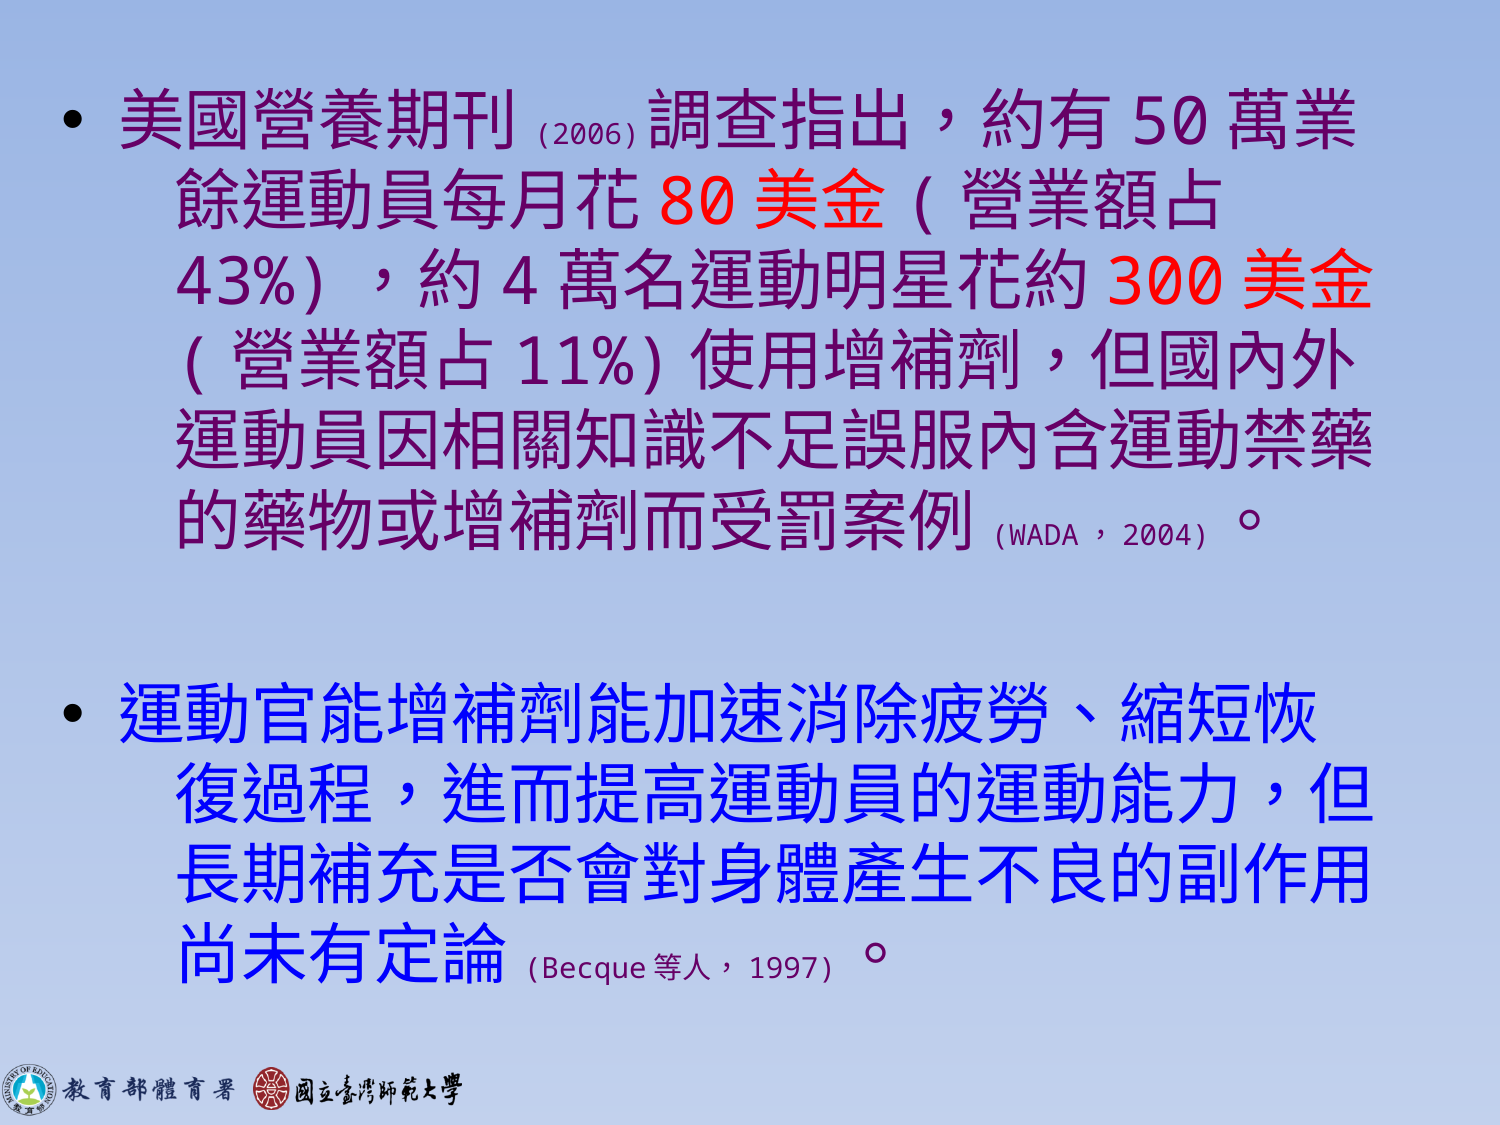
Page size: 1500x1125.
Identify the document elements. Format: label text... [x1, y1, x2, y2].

list 美國營養期刊(2006)調查指出，約有50萬業餘運動員每月花80美金(營業額占43%)，約4萬名運動明星花約300美金(營業額占11%)使用增補劑，但國內外運動員因相關知識不足誤服內含運動禁藥的藥物或增補劑而受罰案例(WADA，2004)。 運動官能增補劑能加速消除疲勞、縮短恢復過程，進而提高運動員的運動能力，但長期補充是否會對身體產生不良的副作用尚未有定論(Becque等人，1997)。 [46, 70, 1397, 1055]
